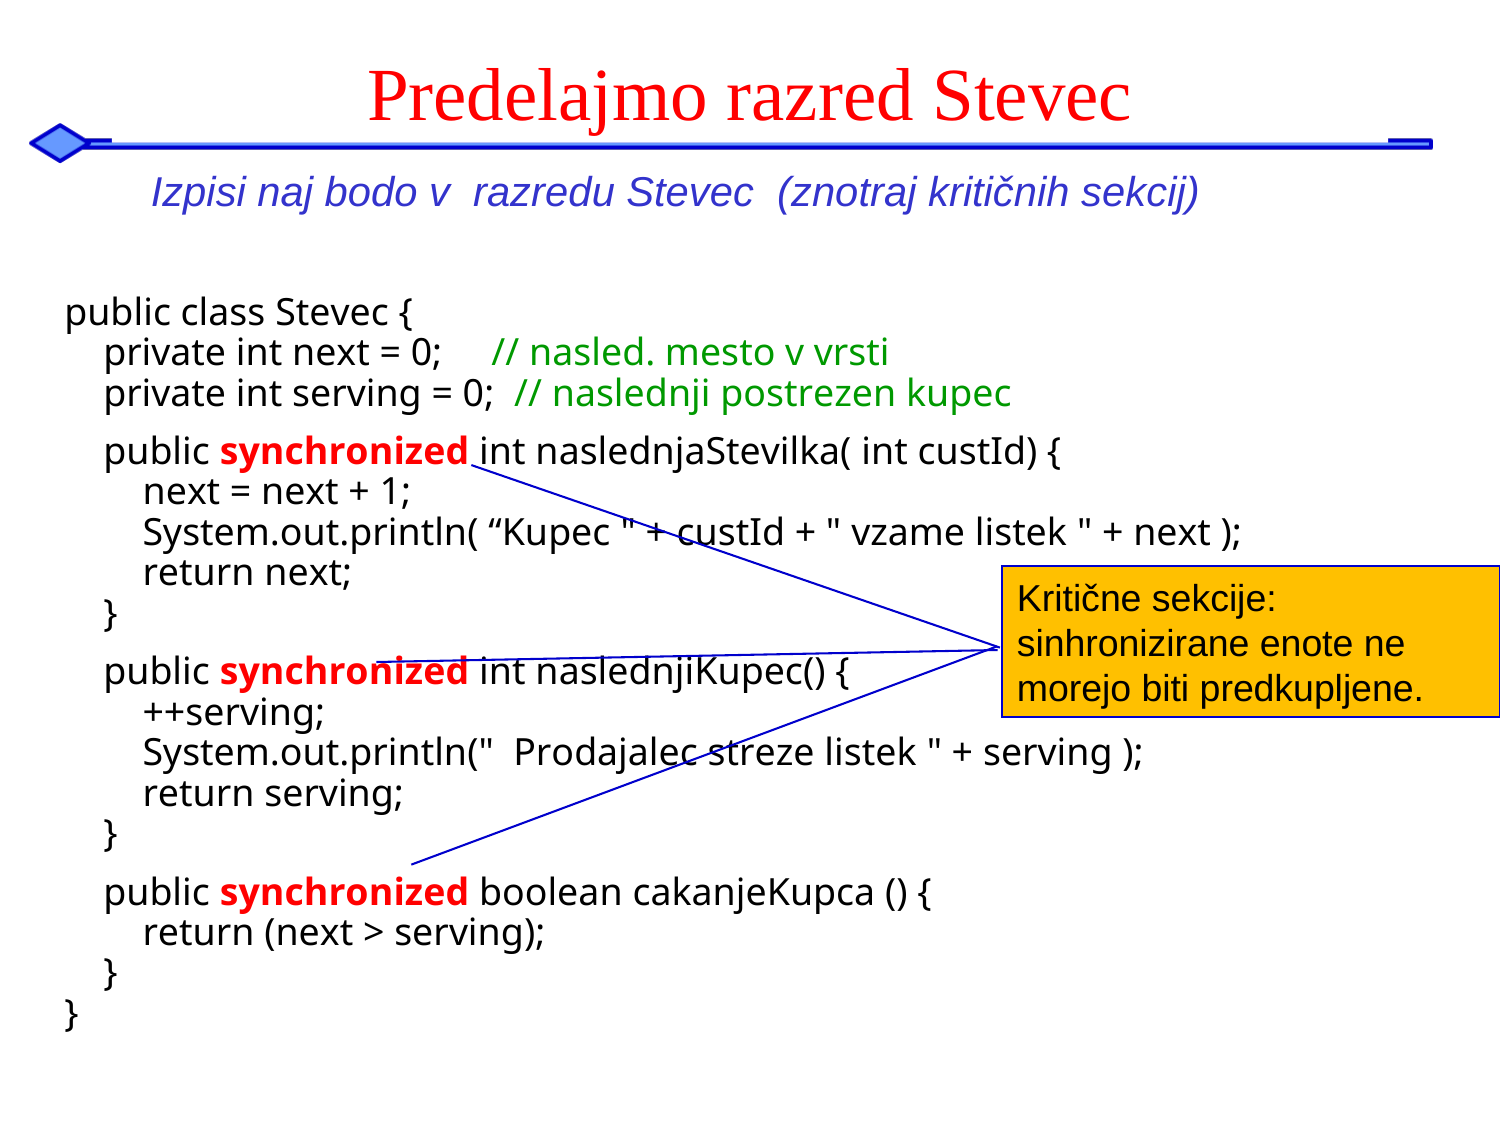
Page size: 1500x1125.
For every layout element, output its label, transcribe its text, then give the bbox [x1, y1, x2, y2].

text_box Kritične sekcije: sinhronizirane enote ne morejo biti predkupljene. [1002, 566, 1500, 717]
title Predelajmo razred Stevec [111, 37, 1389, 143]
text_box Izpisi naj bodo v razredu Stevec (znotraj kritičnih sekcij) [136, 157, 1216, 223]
text_box public class Stevec { private int next = 0; // nasled. mesto v vrsti private int serving = 0; // naslednji postrezen kupec public synchronized int naslednjaStevilka( int custId) { next = next + 1; System.out.println( “Kupec " + custId + " vzame listek " + next ); return next; } public synchronized int naslednjiKupec() { ++serving; System.out.println(" Prodajalec streze listek " + serving ); return serving; } public synchronized boolean cakanjeKupca () { return (next > serving); } } [49, 285, 1313, 1043]
picture [28, 122, 1434, 164]
